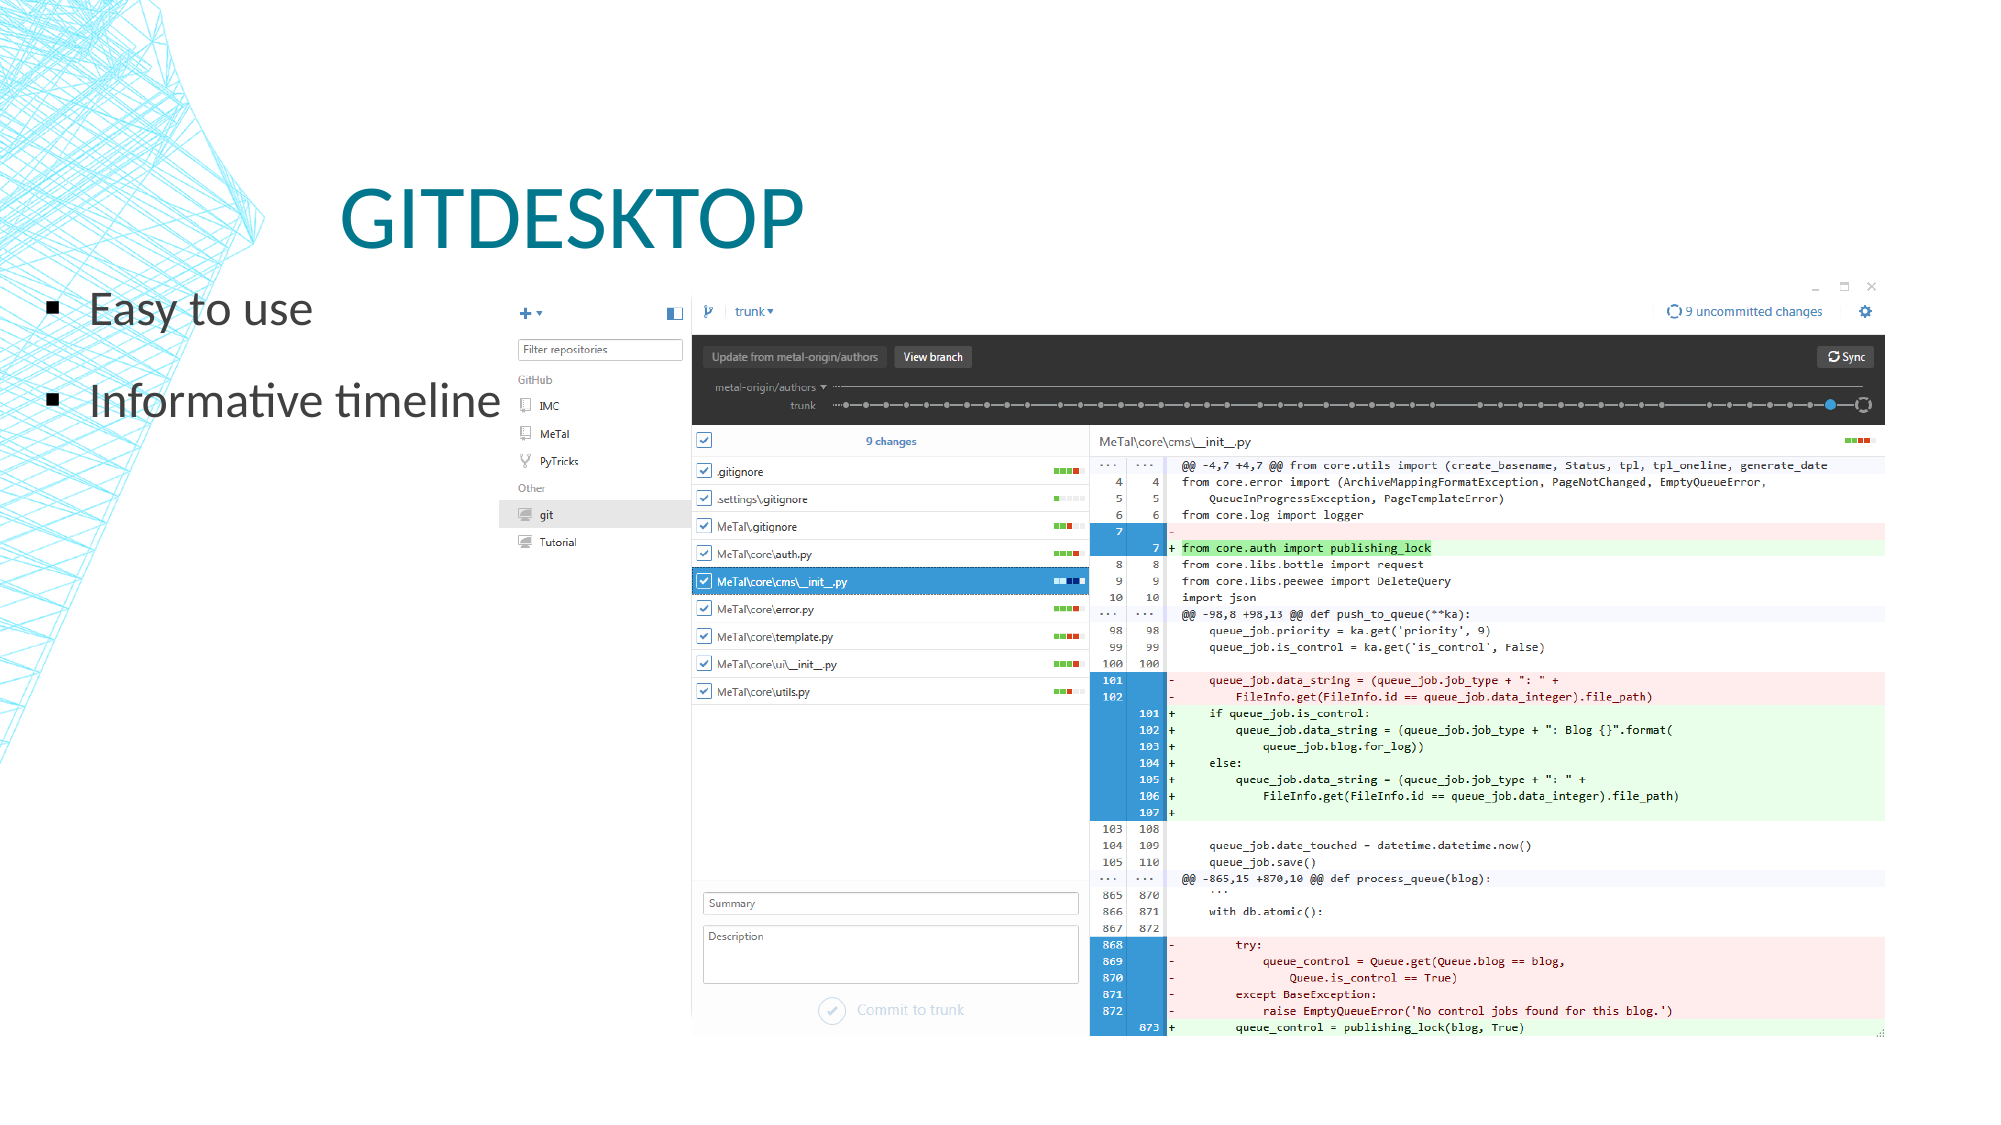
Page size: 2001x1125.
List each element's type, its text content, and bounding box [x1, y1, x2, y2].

picture [499, 275, 1885, 1038]
title Gitdesktop [324, 162, 1863, 275]
list Easy to use Informative timeline [29, 275, 521, 1064]
